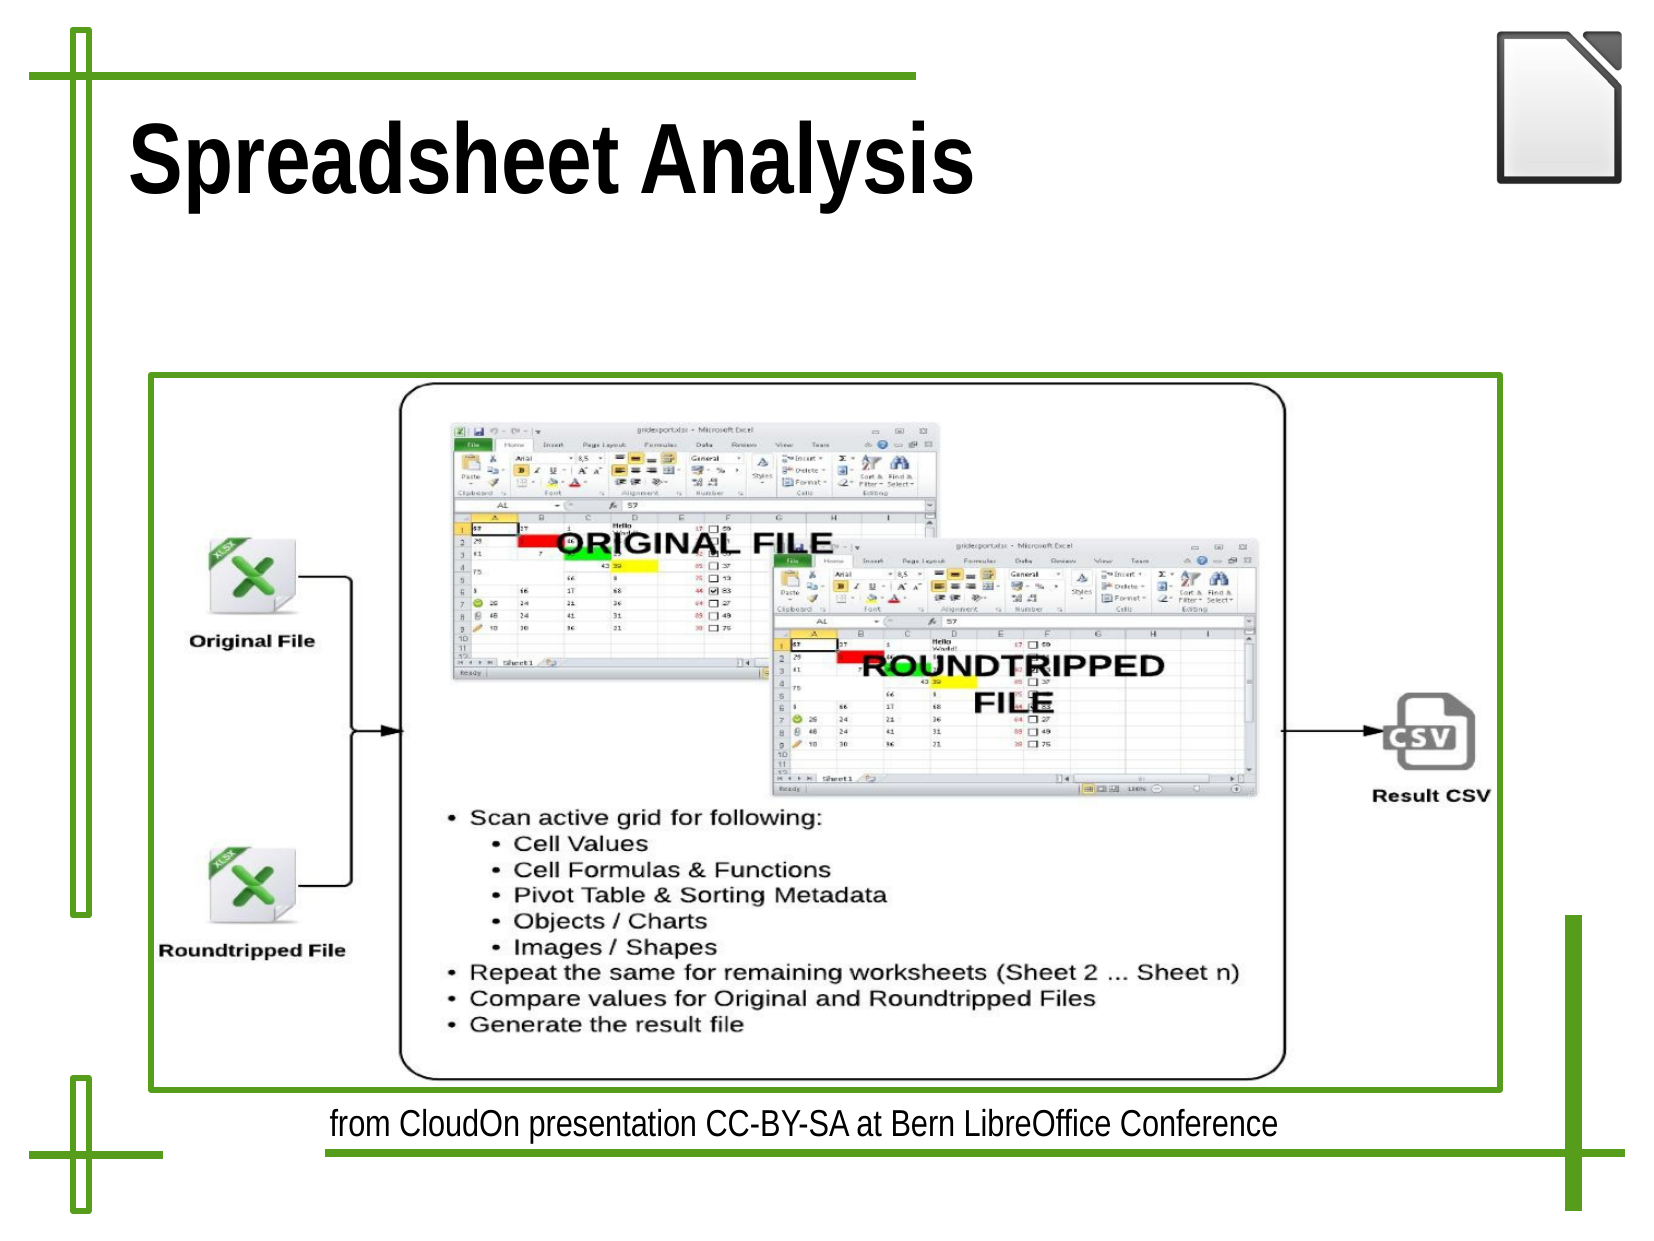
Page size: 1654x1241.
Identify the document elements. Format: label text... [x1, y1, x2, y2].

picture [1494, 29, 1624, 186]
picture [153, 377, 1498, 1087]
text_box from CloudOn presentation CC-BY-SA at Bern LibreOffice Conference [314, 1093, 1294, 1152]
title Spreadsheet Analysis [122, 91, 1447, 219]
